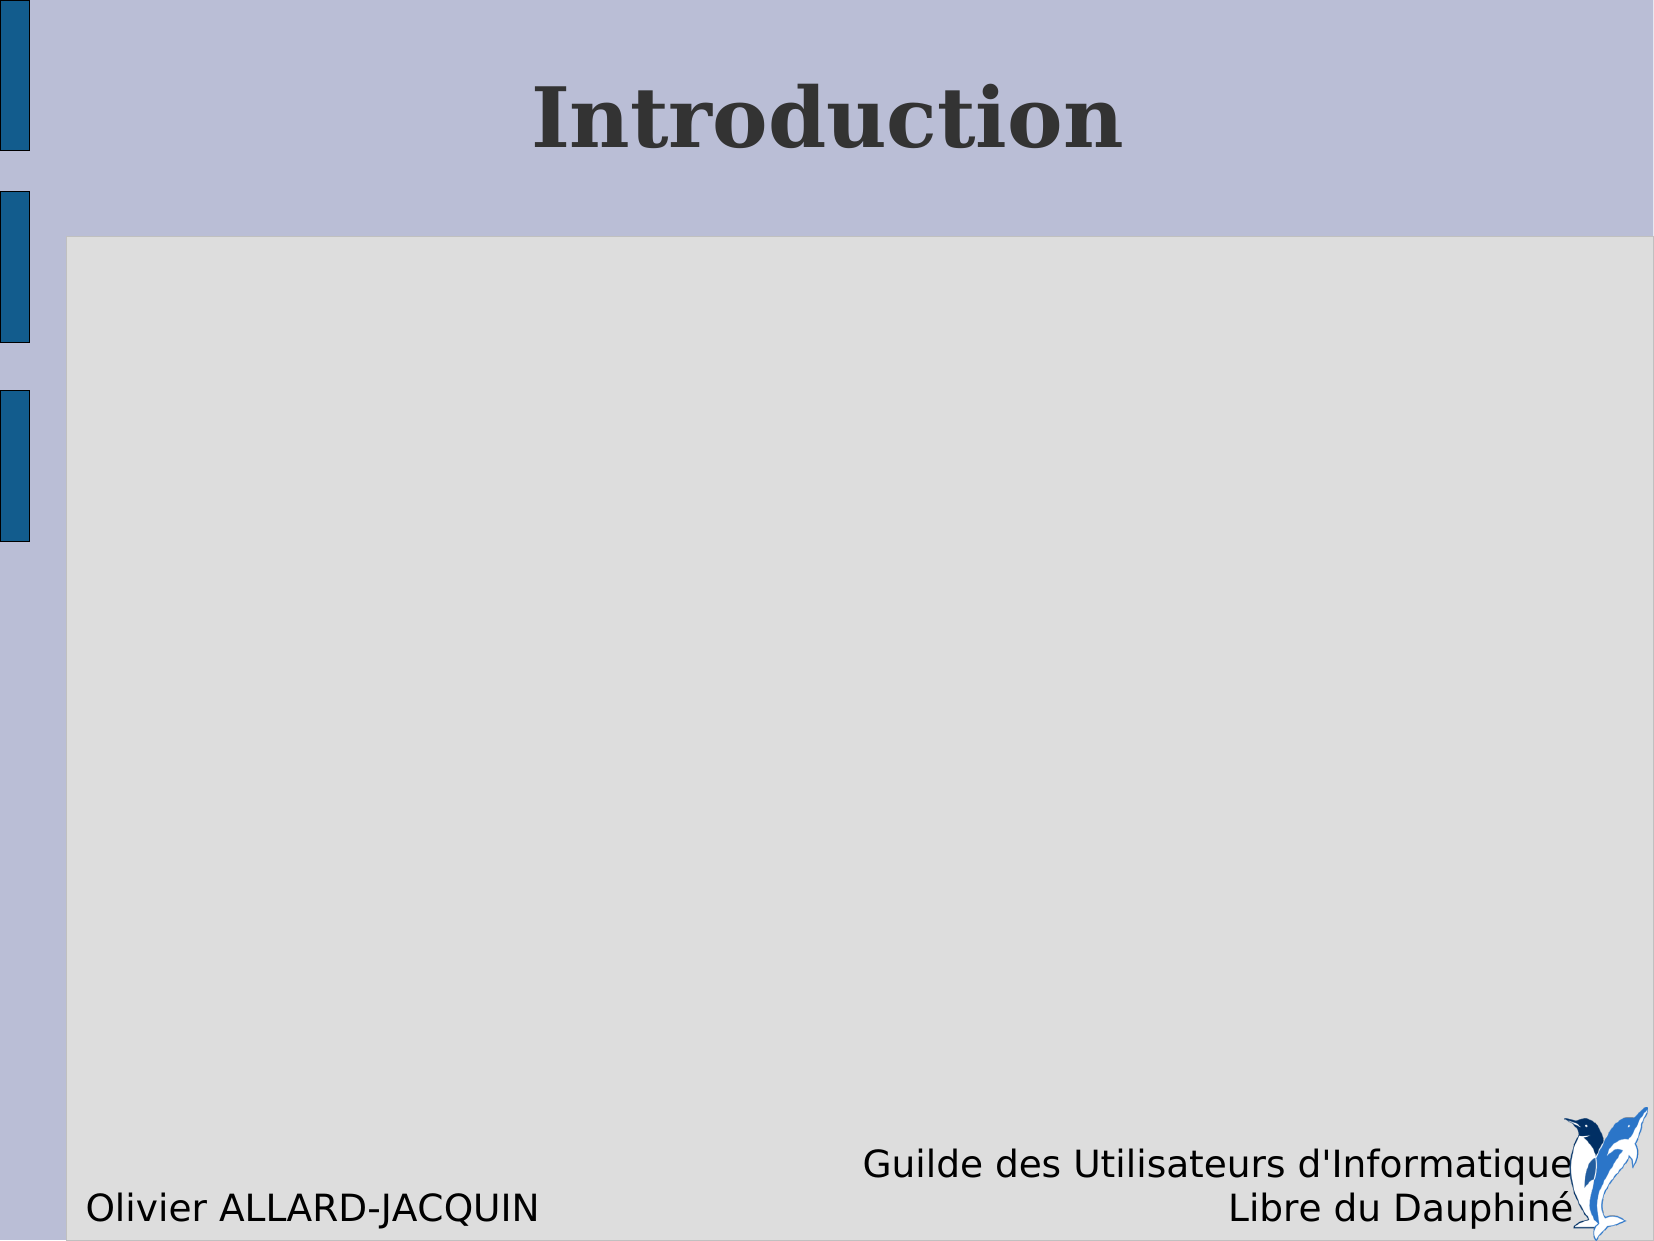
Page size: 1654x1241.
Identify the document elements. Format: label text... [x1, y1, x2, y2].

title Introduction [121, 14, 1534, 222]
picture [1564, 1107, 1648, 1241]
